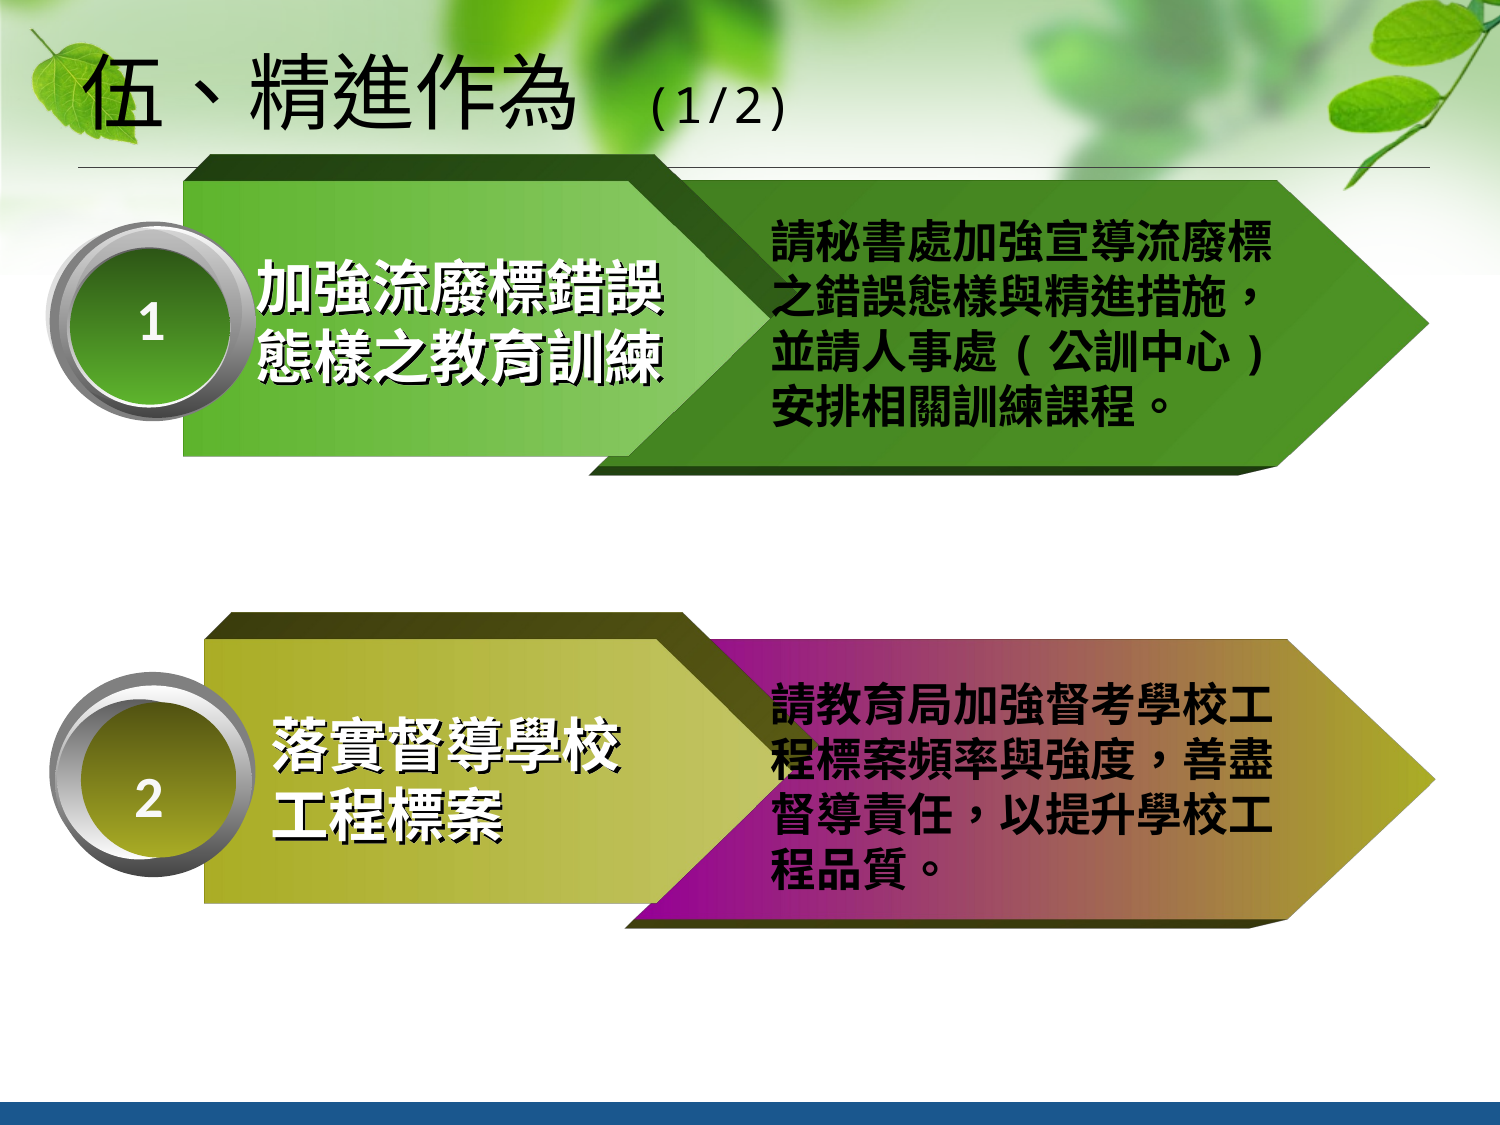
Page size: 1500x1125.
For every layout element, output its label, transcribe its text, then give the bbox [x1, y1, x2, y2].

text_box 加強流廢標錯誤態樣之教育訓練 [240, 243, 710, 398]
text_box 請秘書處加強宣導流廢標之錯誤態樣與精進措施，並請人事處(公訓中心)安排相關訓練課程。 [755, 205, 1321, 440]
text_box [711, 639, 1434, 900]
text_box [683, 180, 1302, 251]
text_box 落實督導學校工程標案 [255, 701, 671, 856]
text_box 2 [119, 751, 188, 836]
text_box 1 [121, 275, 176, 360]
text_box 伍、精進作為 (1/2) [66, 24, 1500, 157]
text_box [1321, 223, 1428, 424]
text_box 請教育局加強督考學校工程標案頻率與強度，善盡督導責任，以提升學校工程品質。 [756, 668, 1306, 903]
text_box [45, 182, 1304, 466]
text_box [49, 640, 1303, 919]
